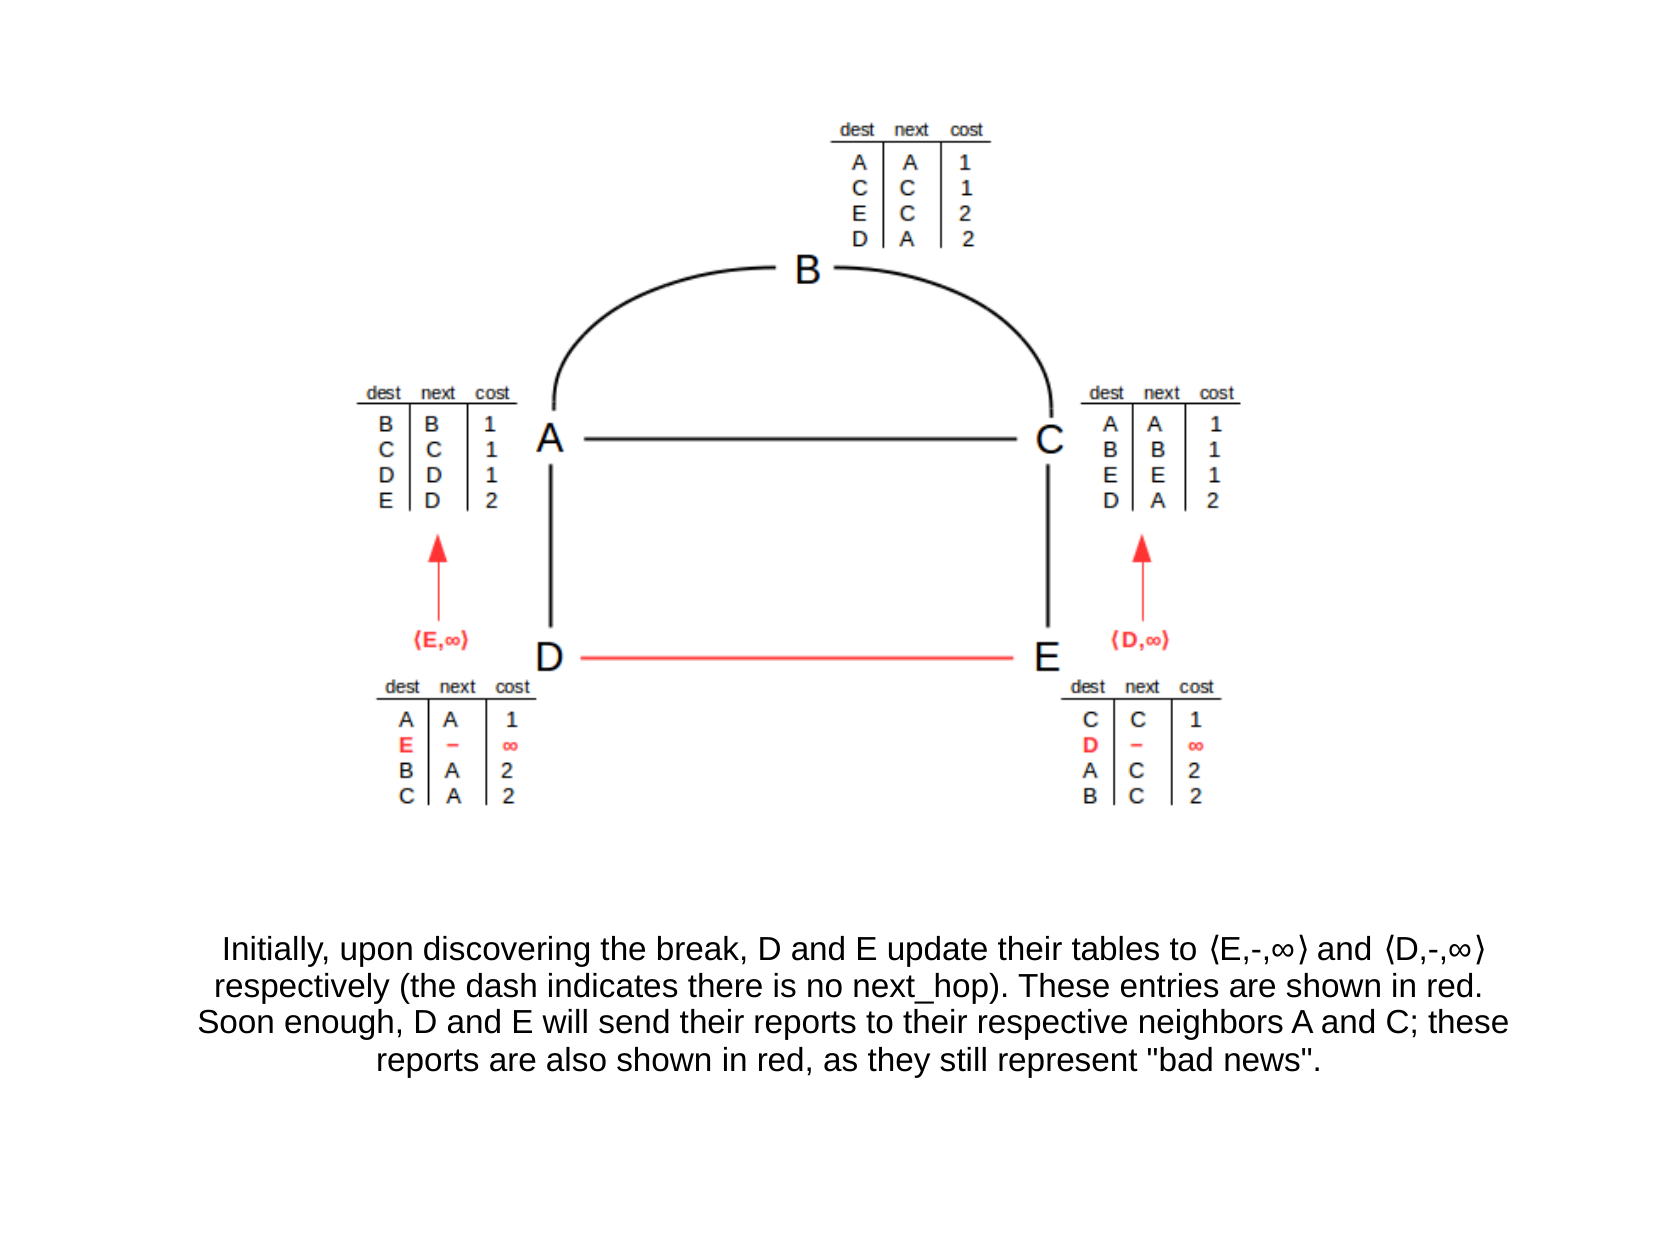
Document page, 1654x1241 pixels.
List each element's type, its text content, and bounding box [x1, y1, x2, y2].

list Initially, upon discovering the break, D and E update their tables to ⟨E,-,∞⟩ and ⟨D,-,∞⟩ respectively (the dash indicates there is no next_hop). These entries are shown in red. Soon enough, D and E will send their reports to their respective neighbors A and C; these reports are also shown in red, as they still represent "bad news". [75, 930, 1564, 1126]
picture [350, 104, 1285, 871]
